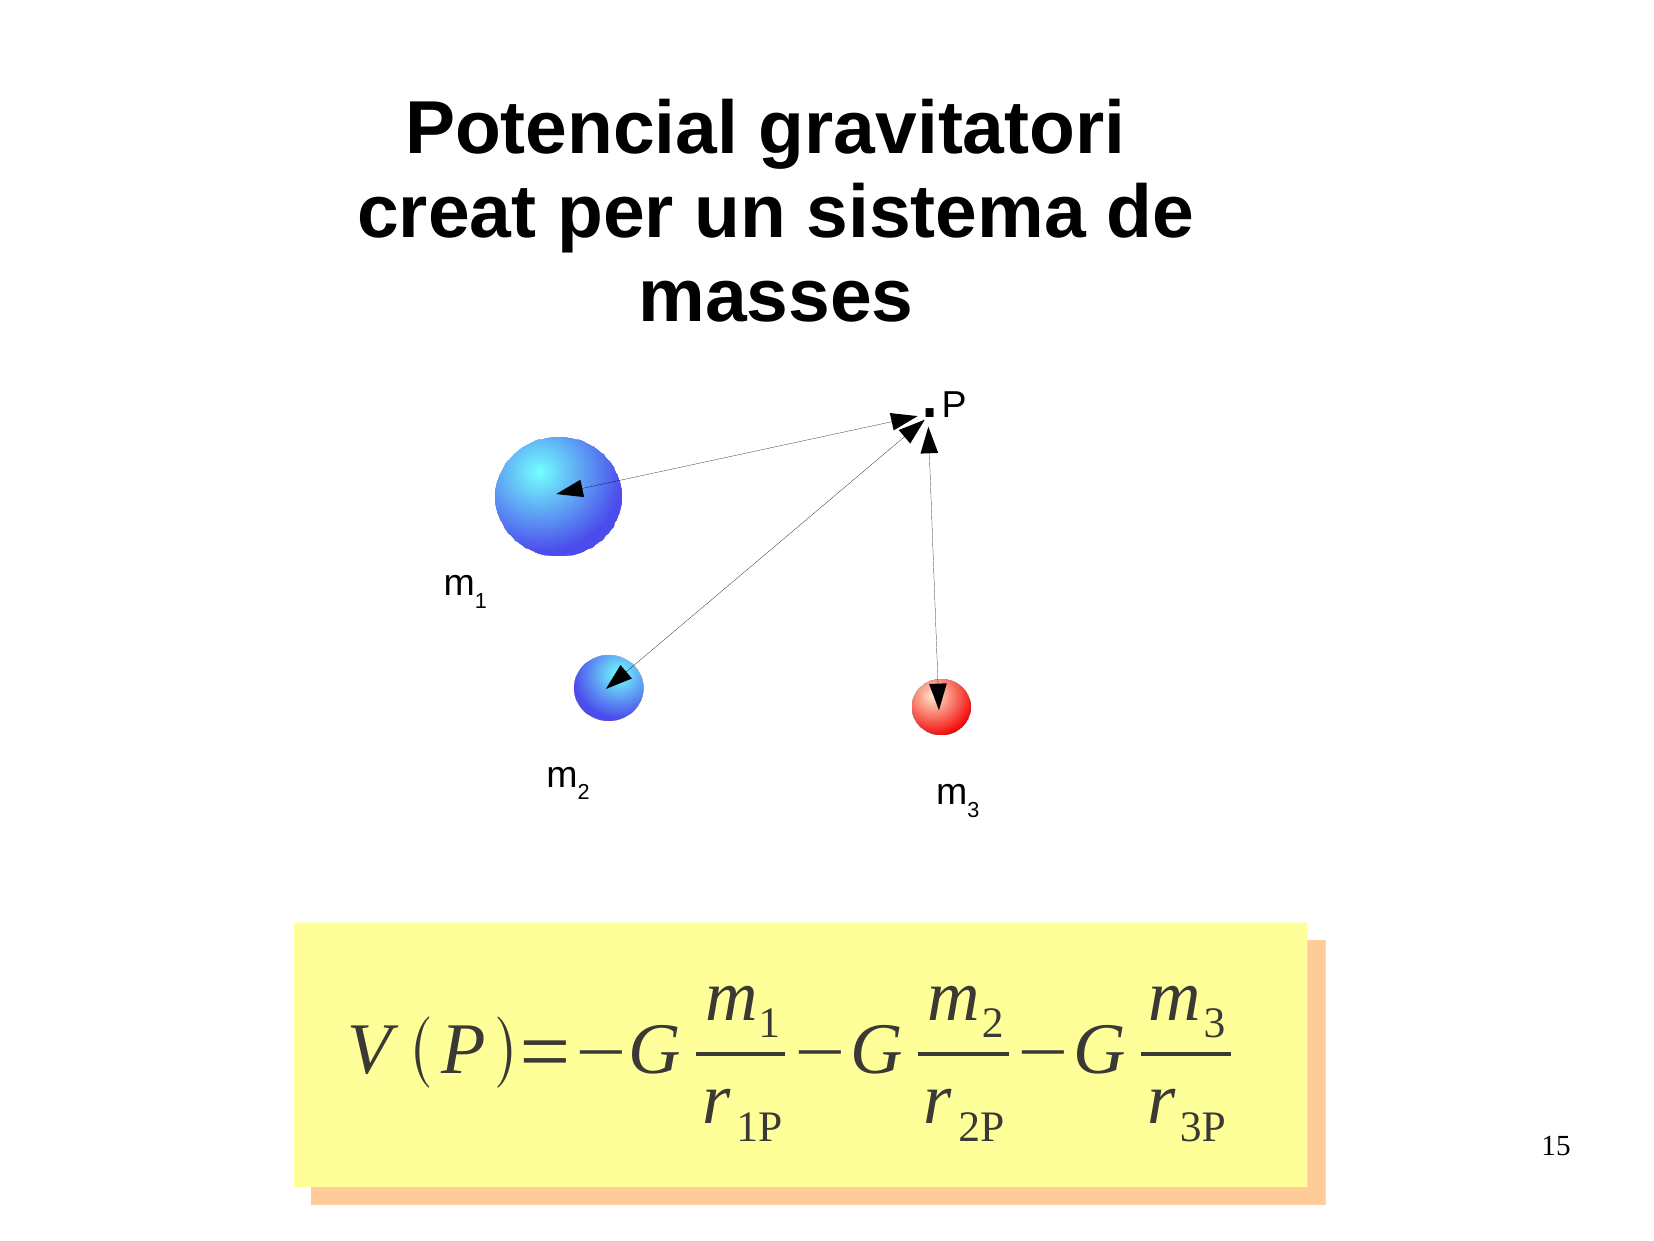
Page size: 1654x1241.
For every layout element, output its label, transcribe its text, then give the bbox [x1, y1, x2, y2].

picture [566, 649, 649, 728]
text_box .P [903, 334, 993, 443]
text_box m2 [531, 745, 617, 812]
chart [341, 956, 1241, 1150]
picture [485, 426, 635, 569]
text_box [294, 922, 1308, 1188]
text_box m3 [921, 763, 1039, 830]
picture [907, 674, 977, 742]
text_box Potencial gravitatori creat per un sistema de masses [237, 77, 1315, 345]
text_box m1 [428, 554, 511, 621]
